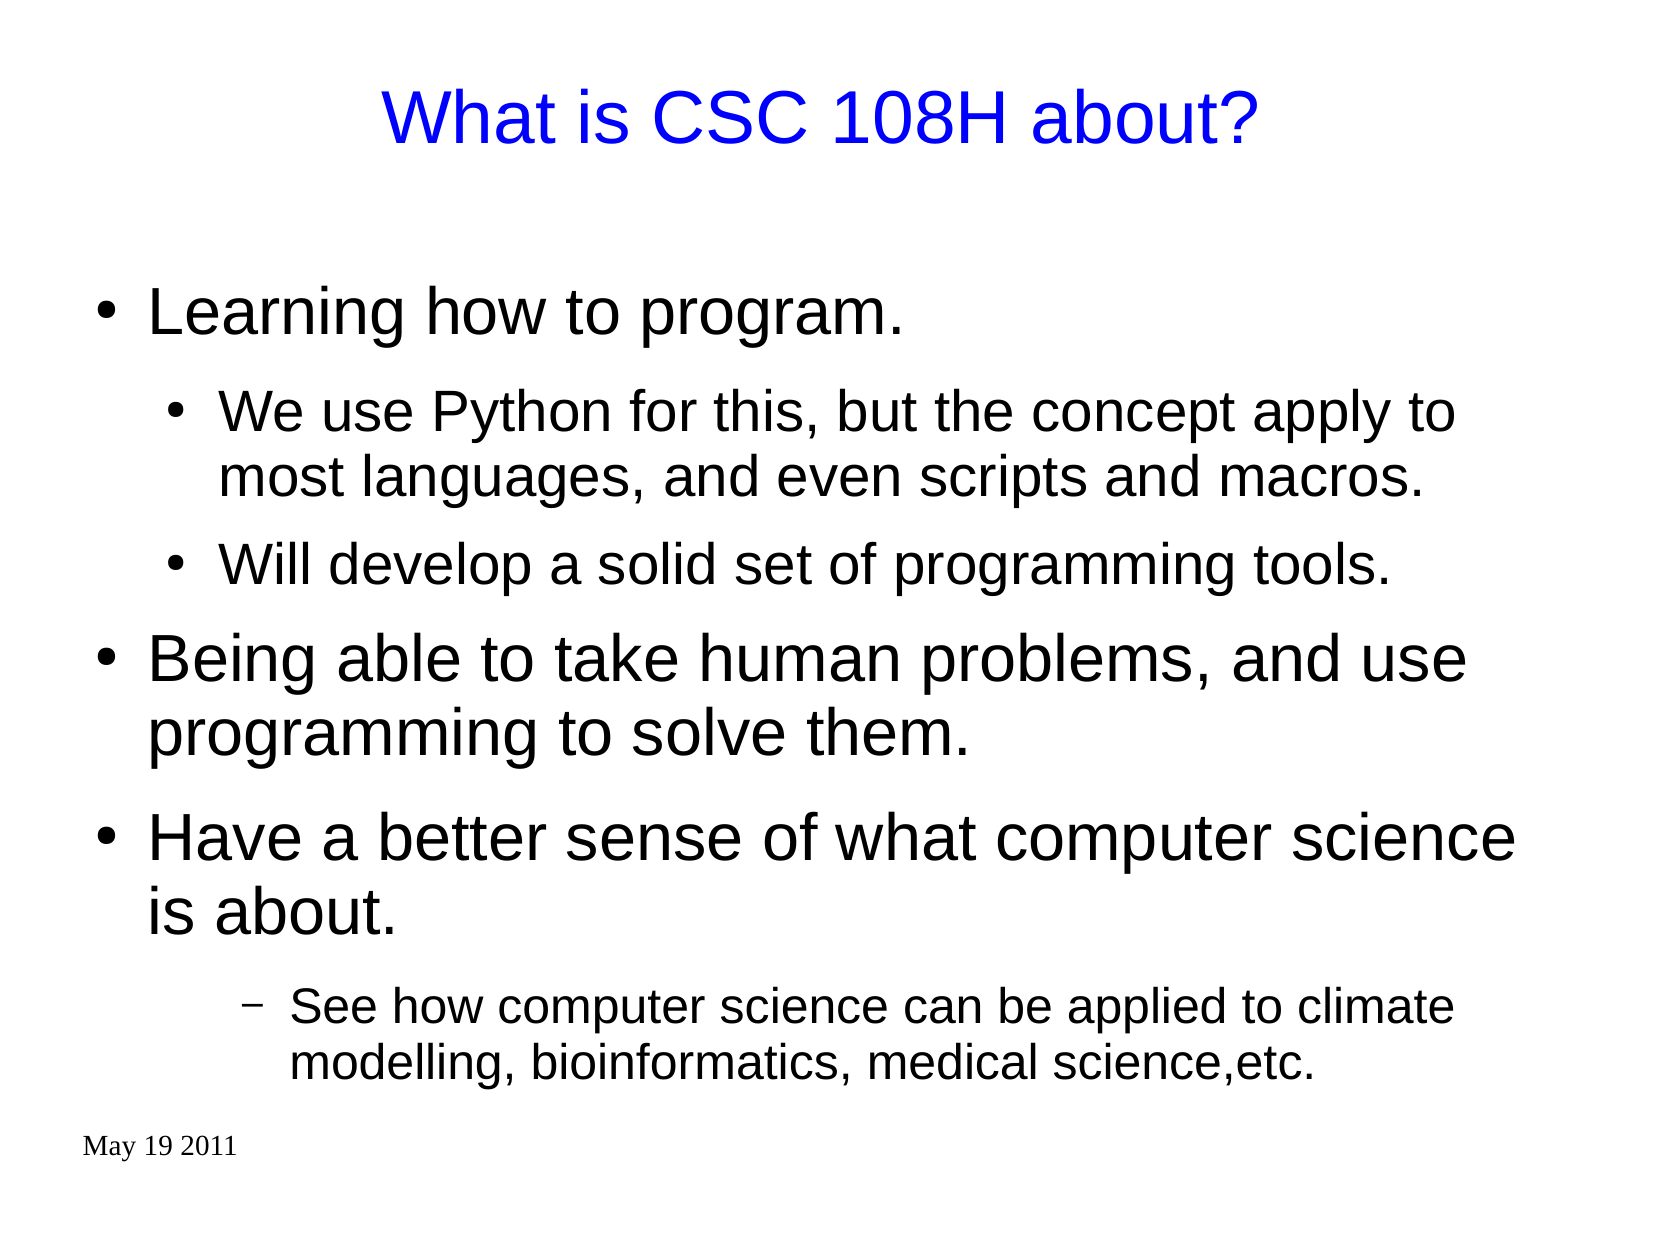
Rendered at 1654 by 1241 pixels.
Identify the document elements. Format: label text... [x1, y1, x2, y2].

title What is CSC 108H about? [76, 58, 1565, 178]
list Learning how to program. We use Python for this, but the concept apply to most languages, and even scripts and macros. Will develop a solid set of programming tools. Being able to take human problems, and use programming to solve them. Have a better sense of what computer science is about. See how computer science can be applied to climate modelling, bioinformatics, medical science,etc. [76, 274, 1565, 1093]
